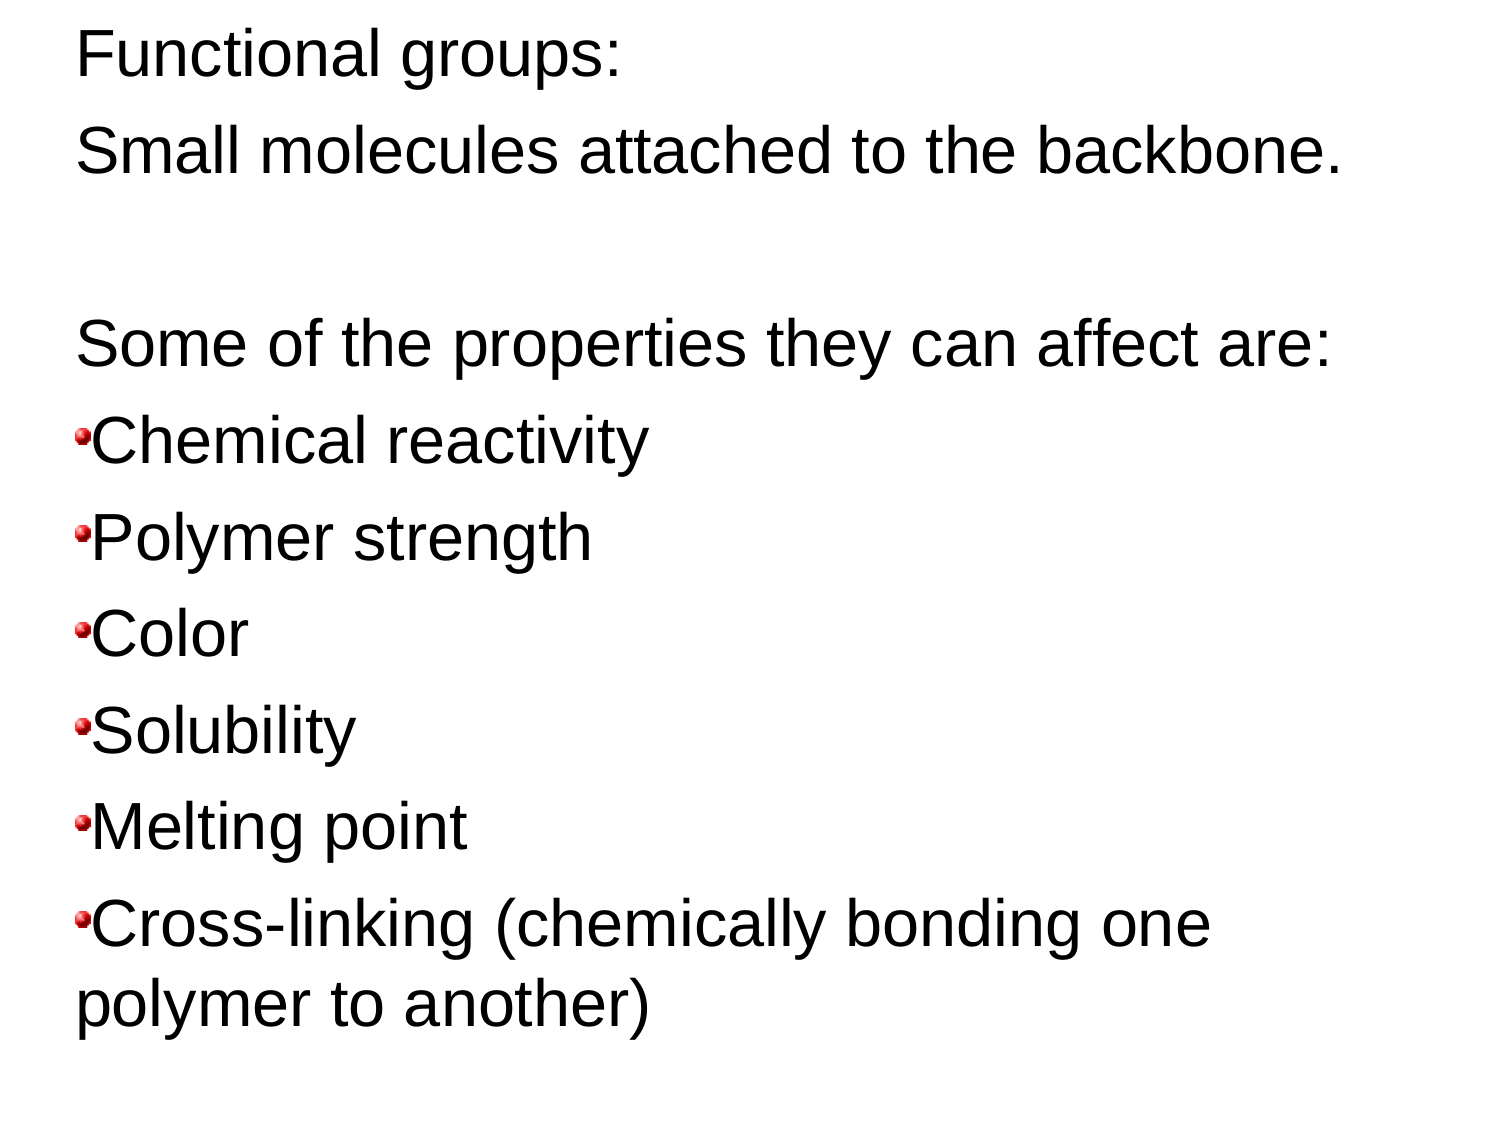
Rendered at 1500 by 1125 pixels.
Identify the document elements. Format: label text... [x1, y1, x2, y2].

subtitle Functional groups: Small molecules attached to the backbone. Some of the properties they can affect are: Chemical reactivity Polymer strength Color Solubility Melting point Cross-linking (chemically bonding one polymer to another) [75, 10, 1426, 1040]
